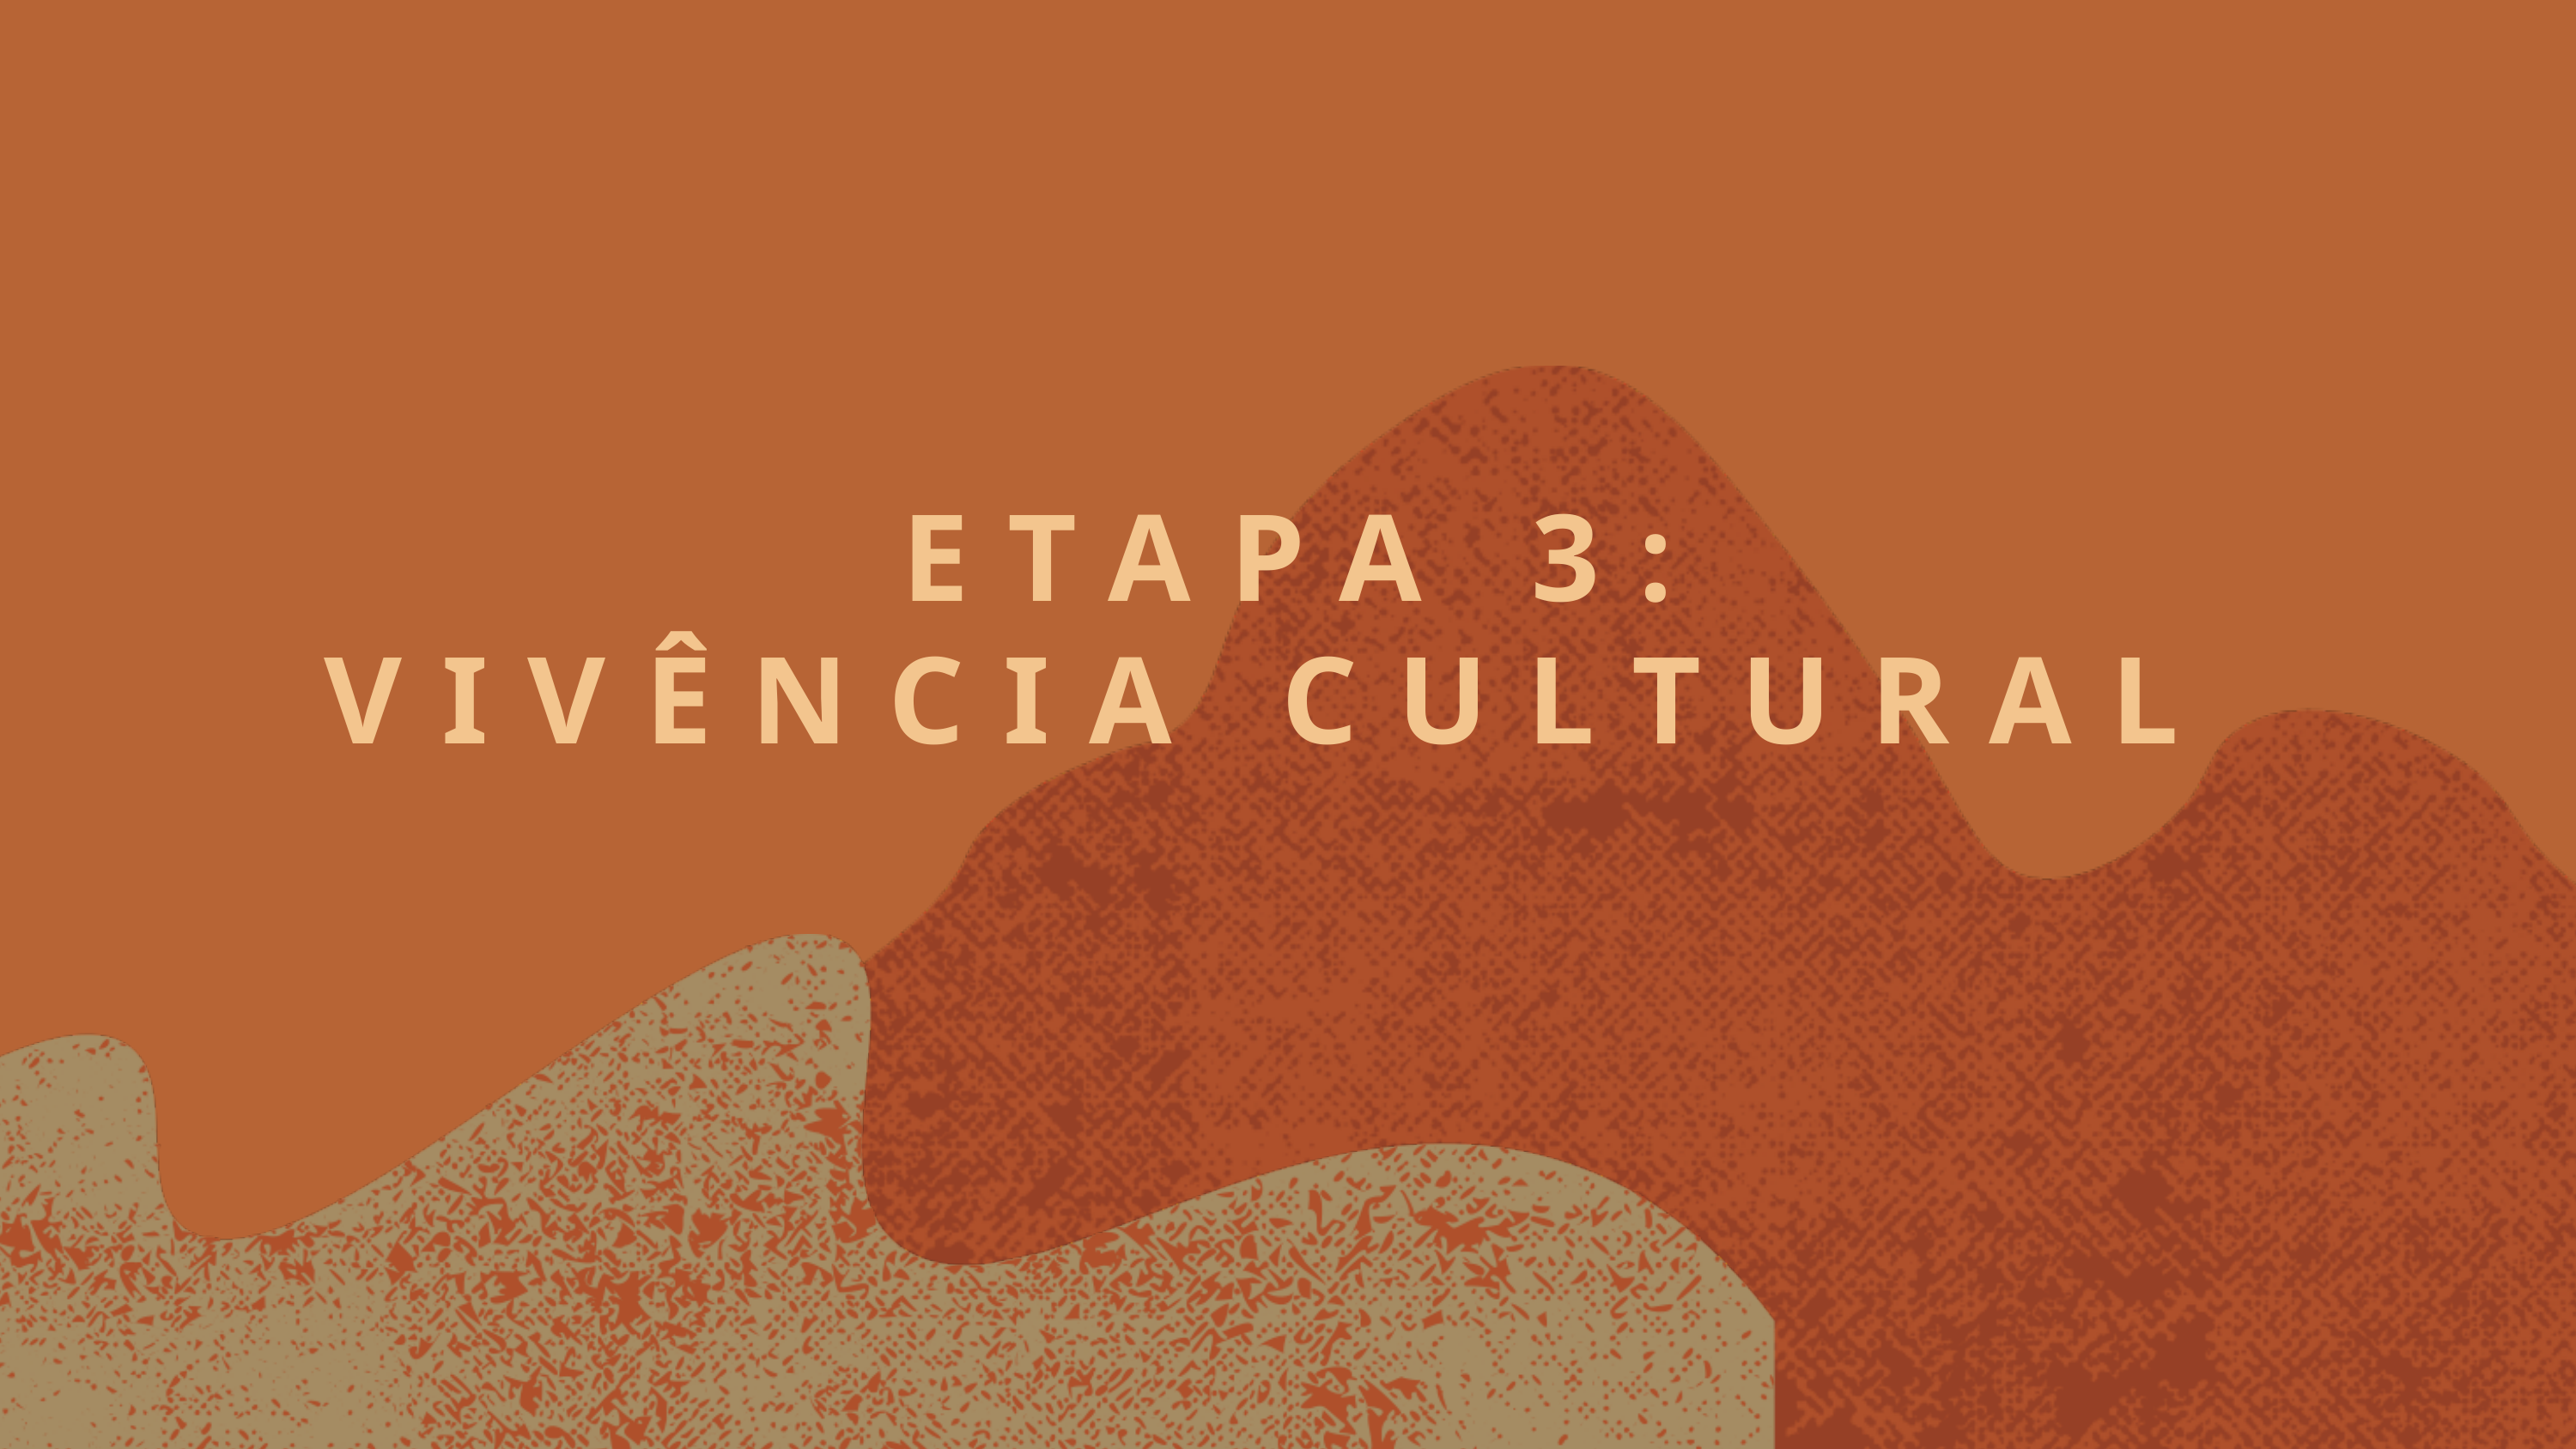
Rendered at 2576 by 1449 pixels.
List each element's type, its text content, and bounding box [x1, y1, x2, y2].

text_box [0, 366, 2576, 1449]
text_box ETAPA 3: VIVÊNCIA CULTURAL [208, 483, 2368, 768]
